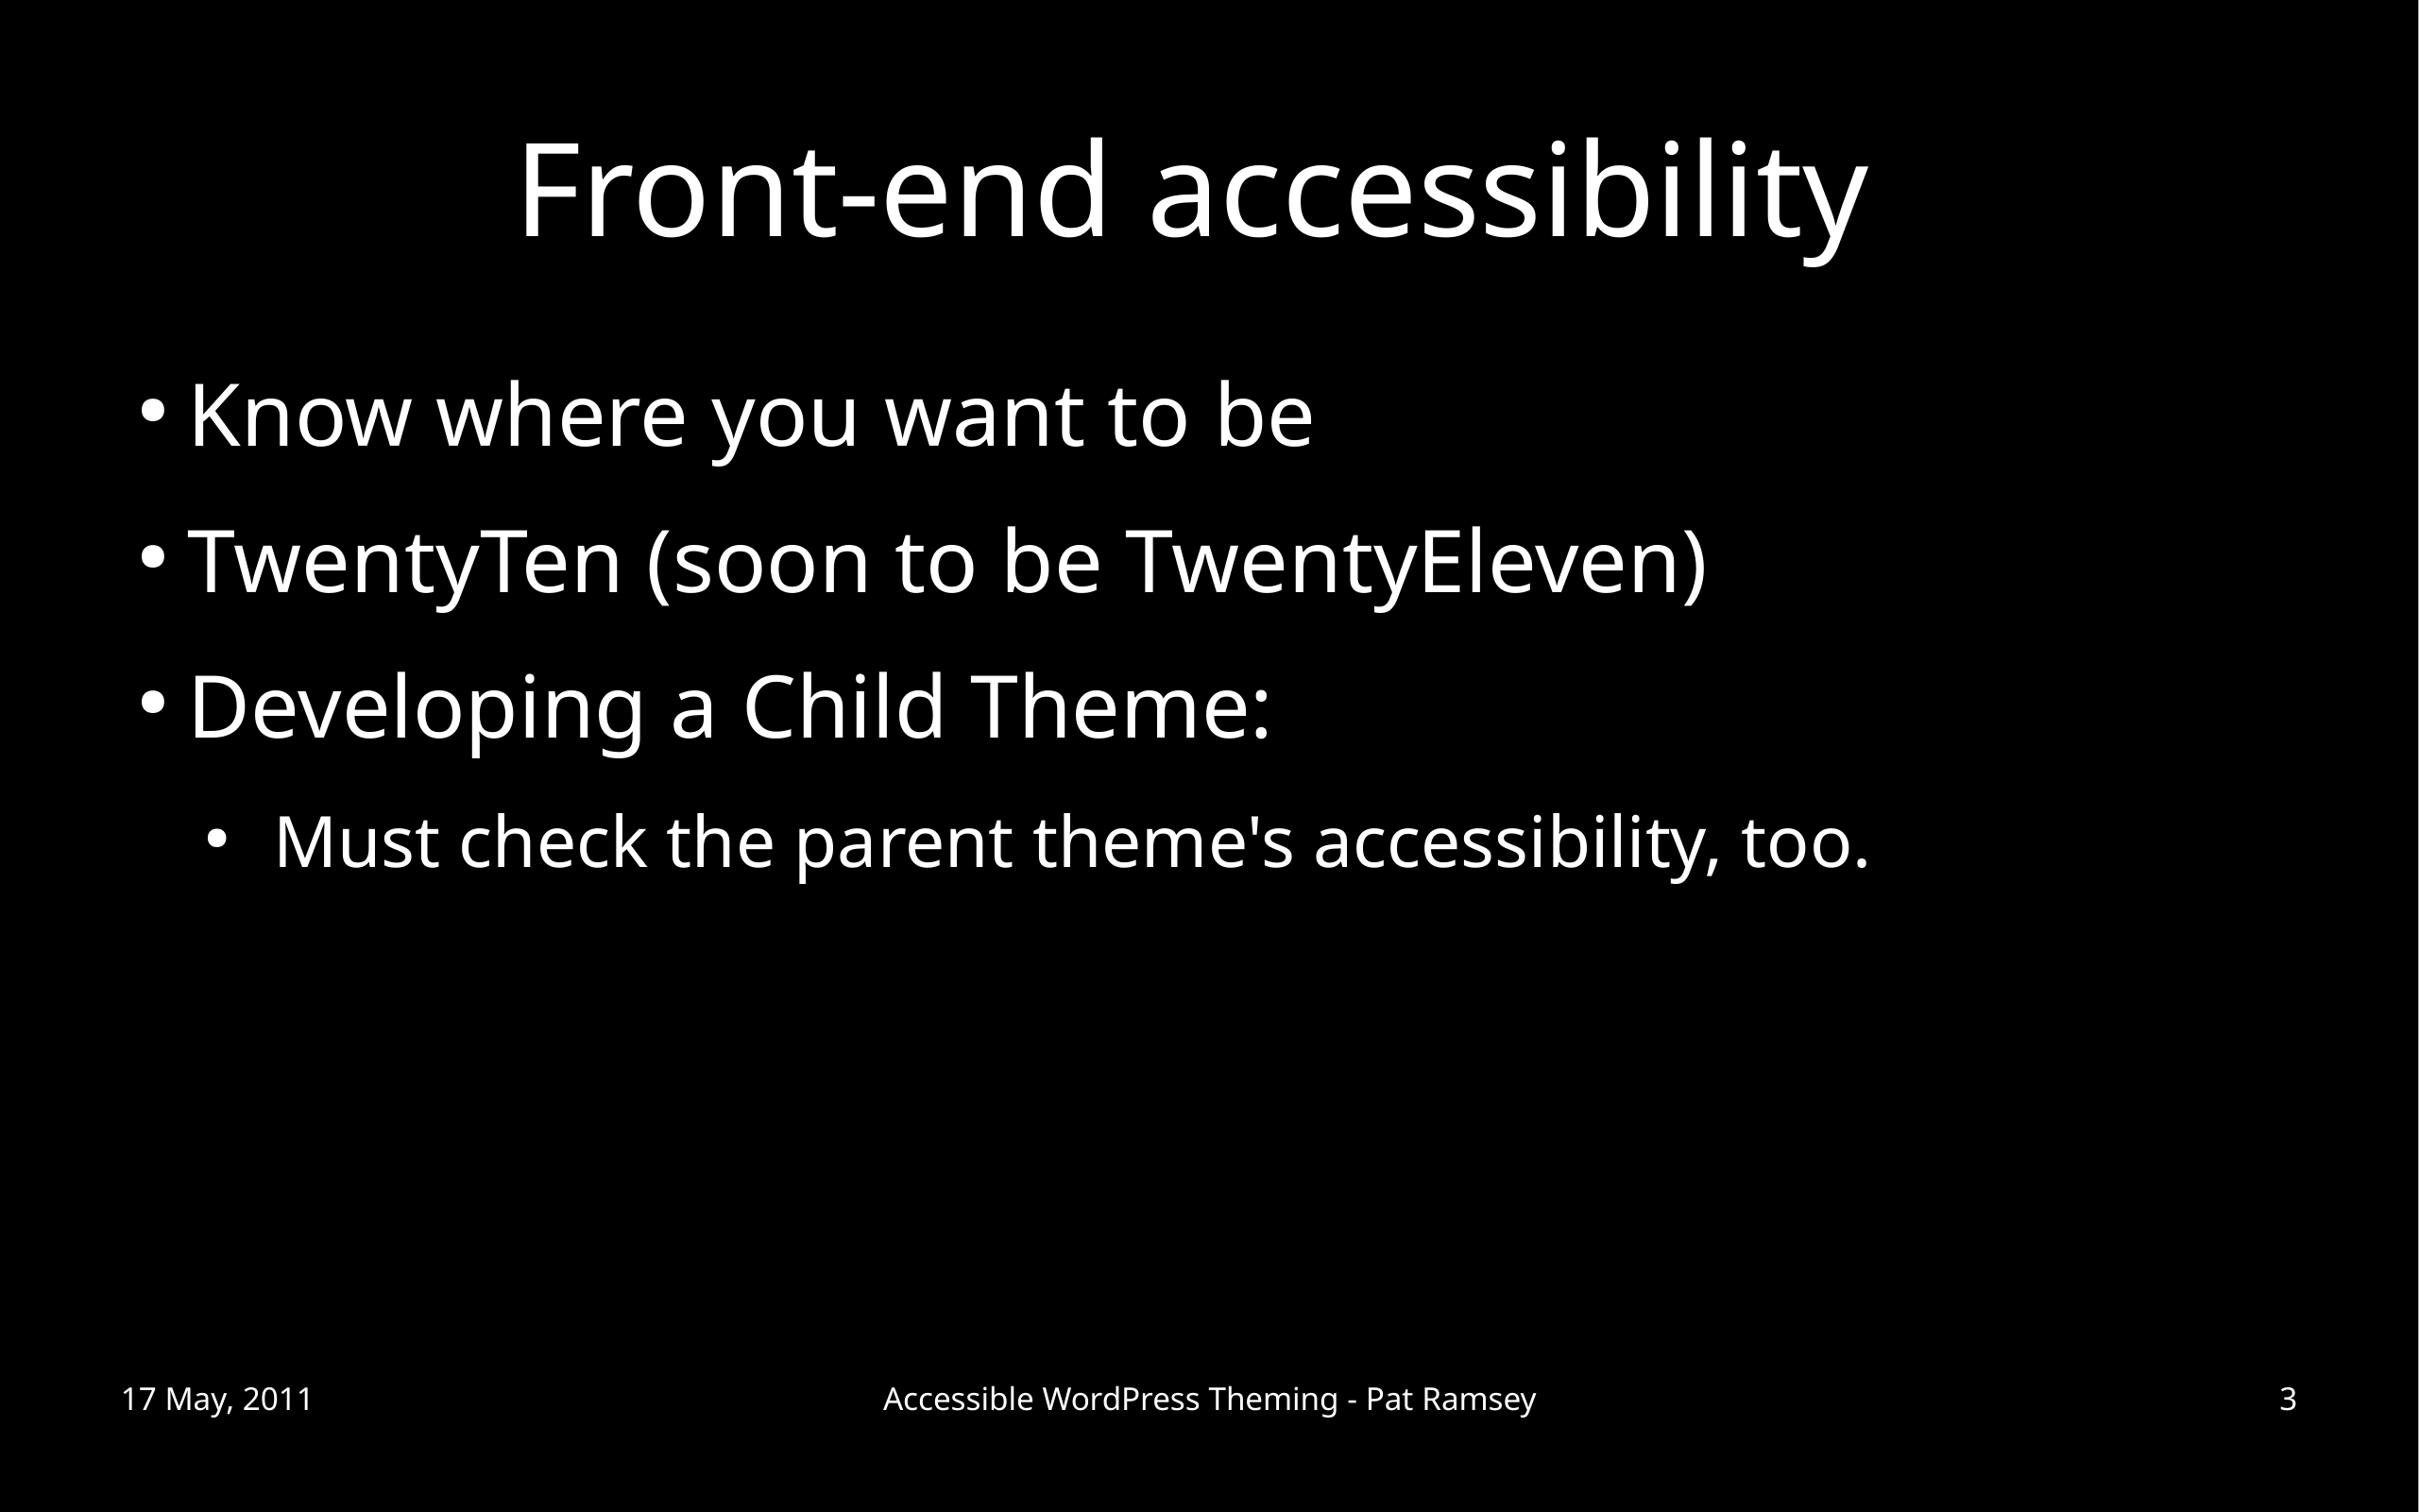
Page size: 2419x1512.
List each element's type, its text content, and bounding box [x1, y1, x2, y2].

list Know where you want to be TwentyTen (soon to be TwentyEleven) Developing a Child Theme: Must check the parent theme's accessibility, too. [120, 353, 2298, 1340]
title Front-end accessibility [120, 50, 2298, 323]
